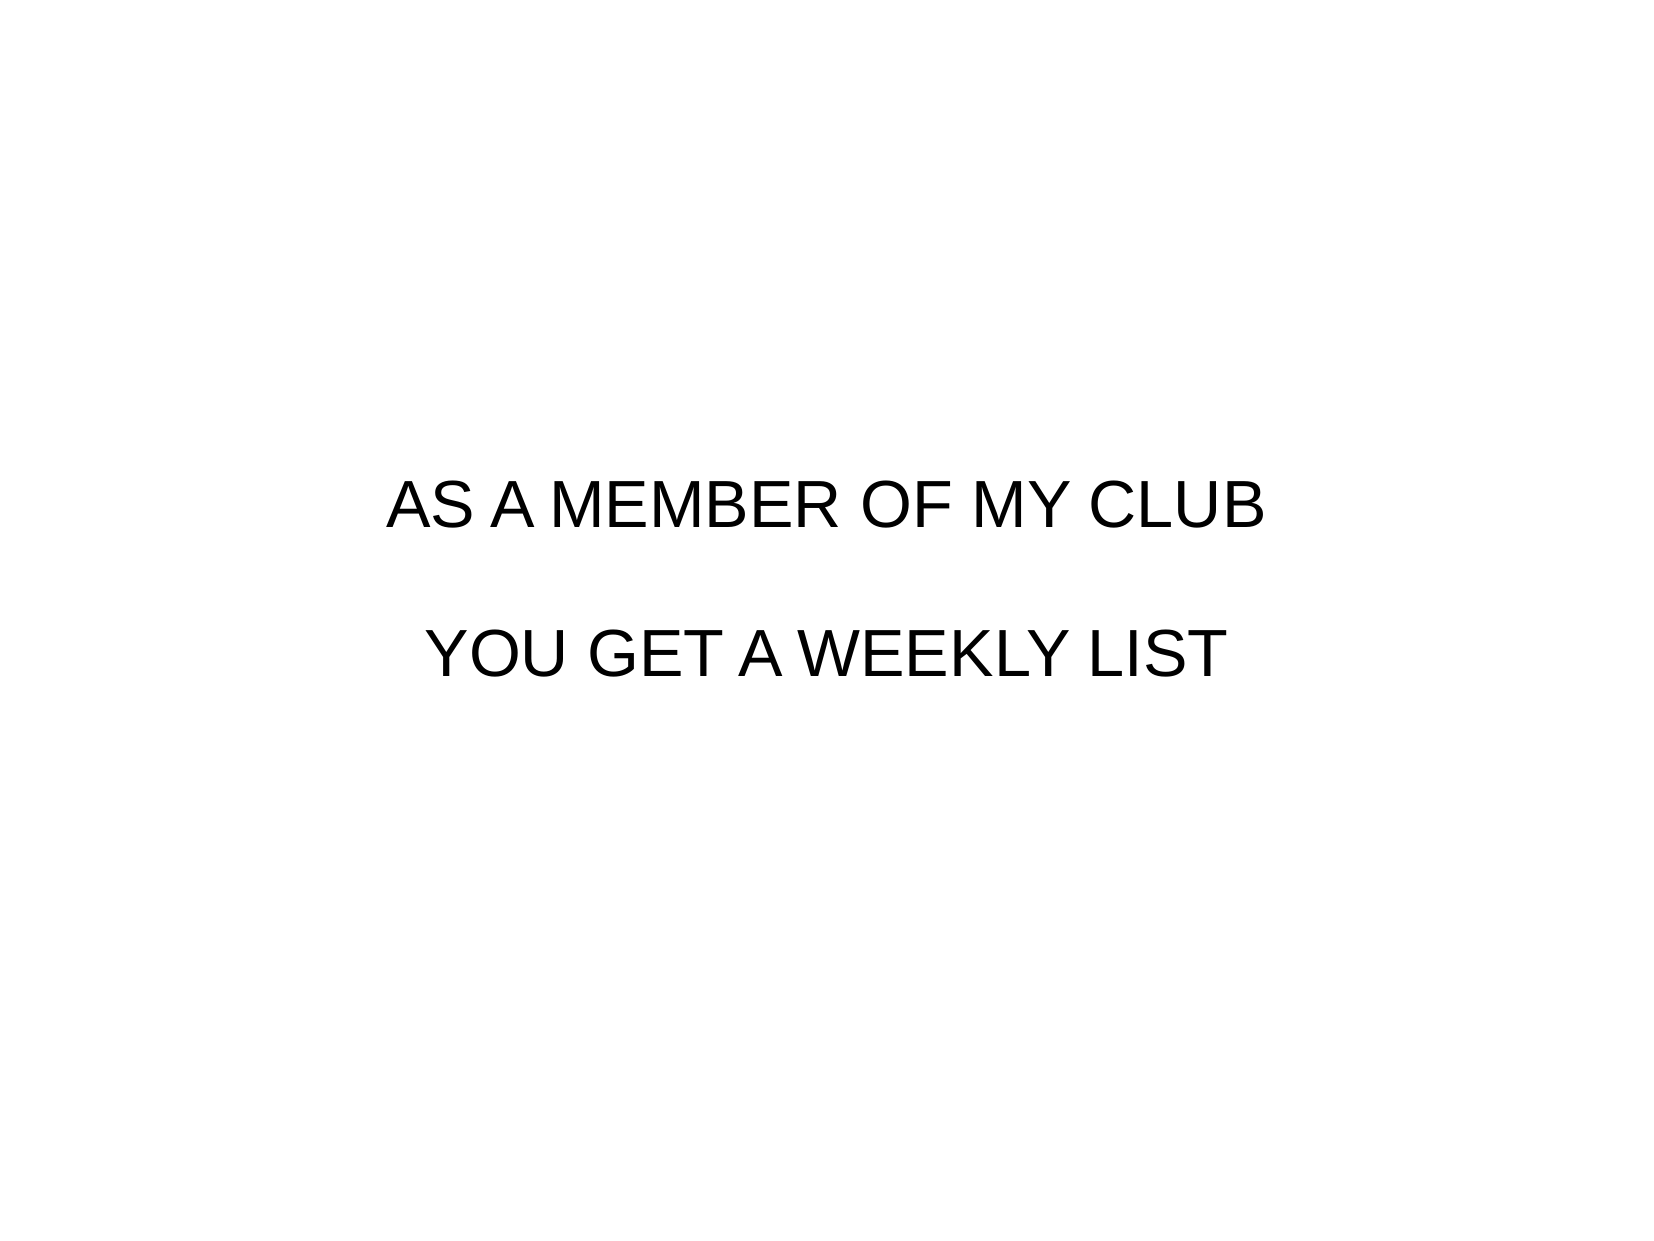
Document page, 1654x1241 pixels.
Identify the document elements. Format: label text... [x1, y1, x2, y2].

subtitle AS A MEMBER OF MY CLUB YOU GET A WEEKLY LIST [82, 49, 1571, 1109]
